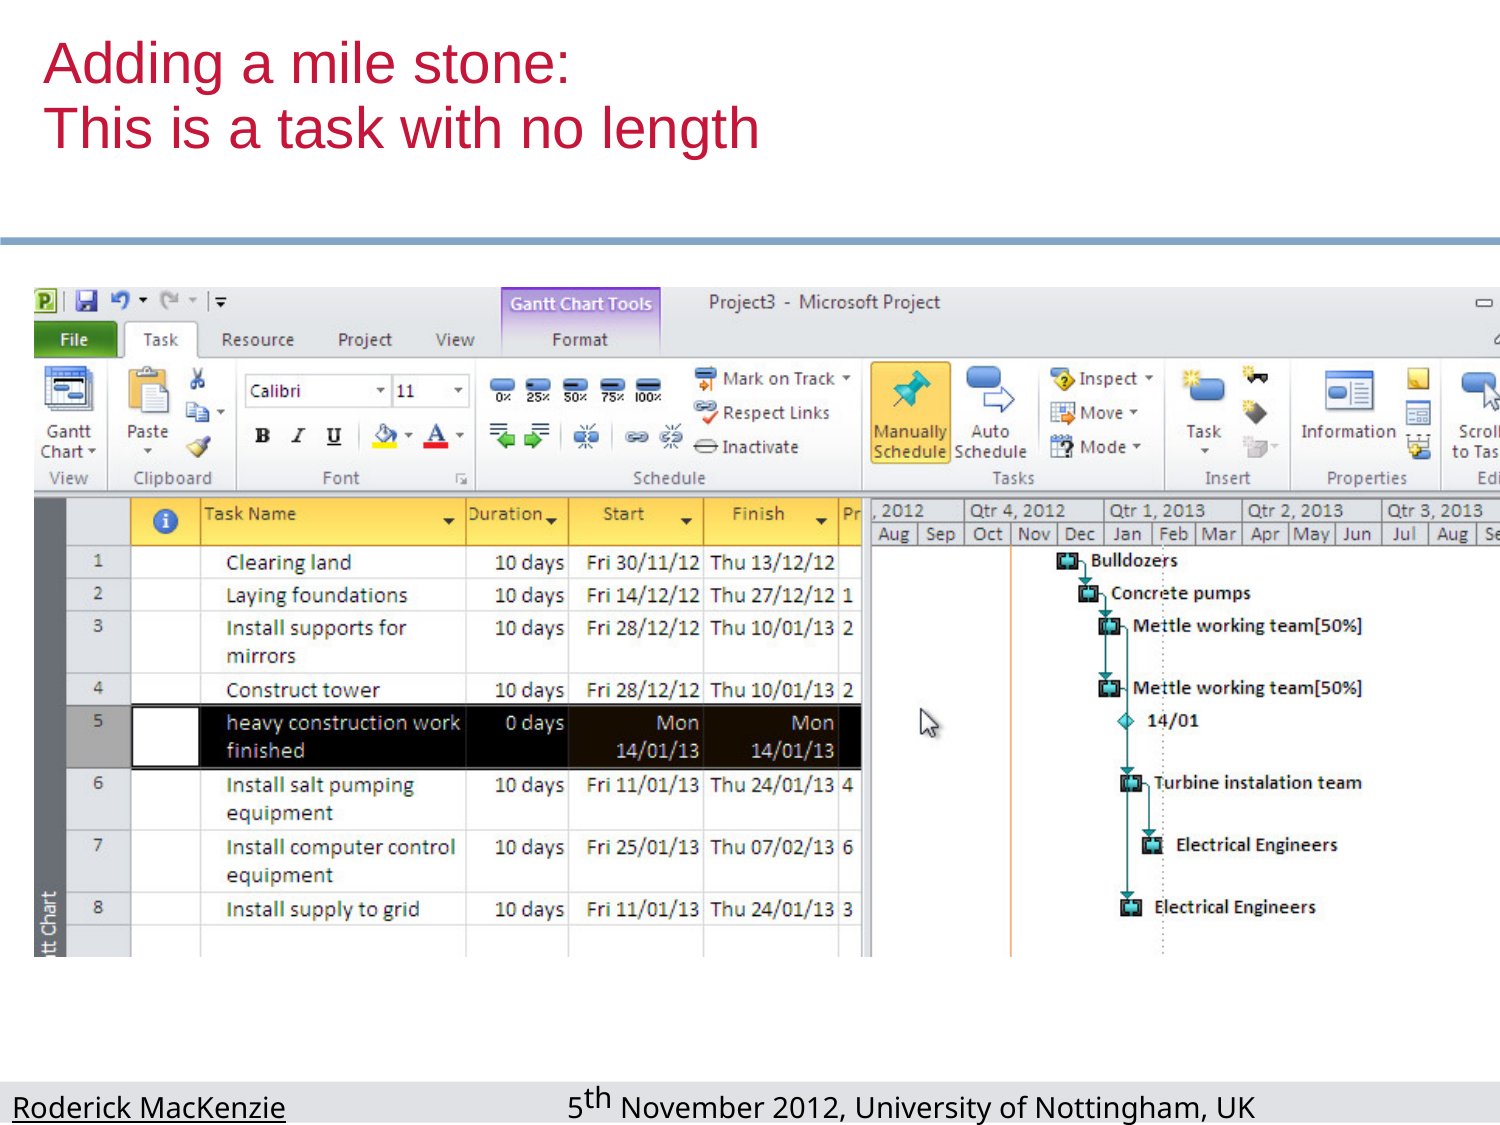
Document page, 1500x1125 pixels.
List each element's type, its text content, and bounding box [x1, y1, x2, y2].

title Adding a mile stone: This is a task with no length [28, 20, 1267, 172]
picture [34, 287, 1500, 957]
